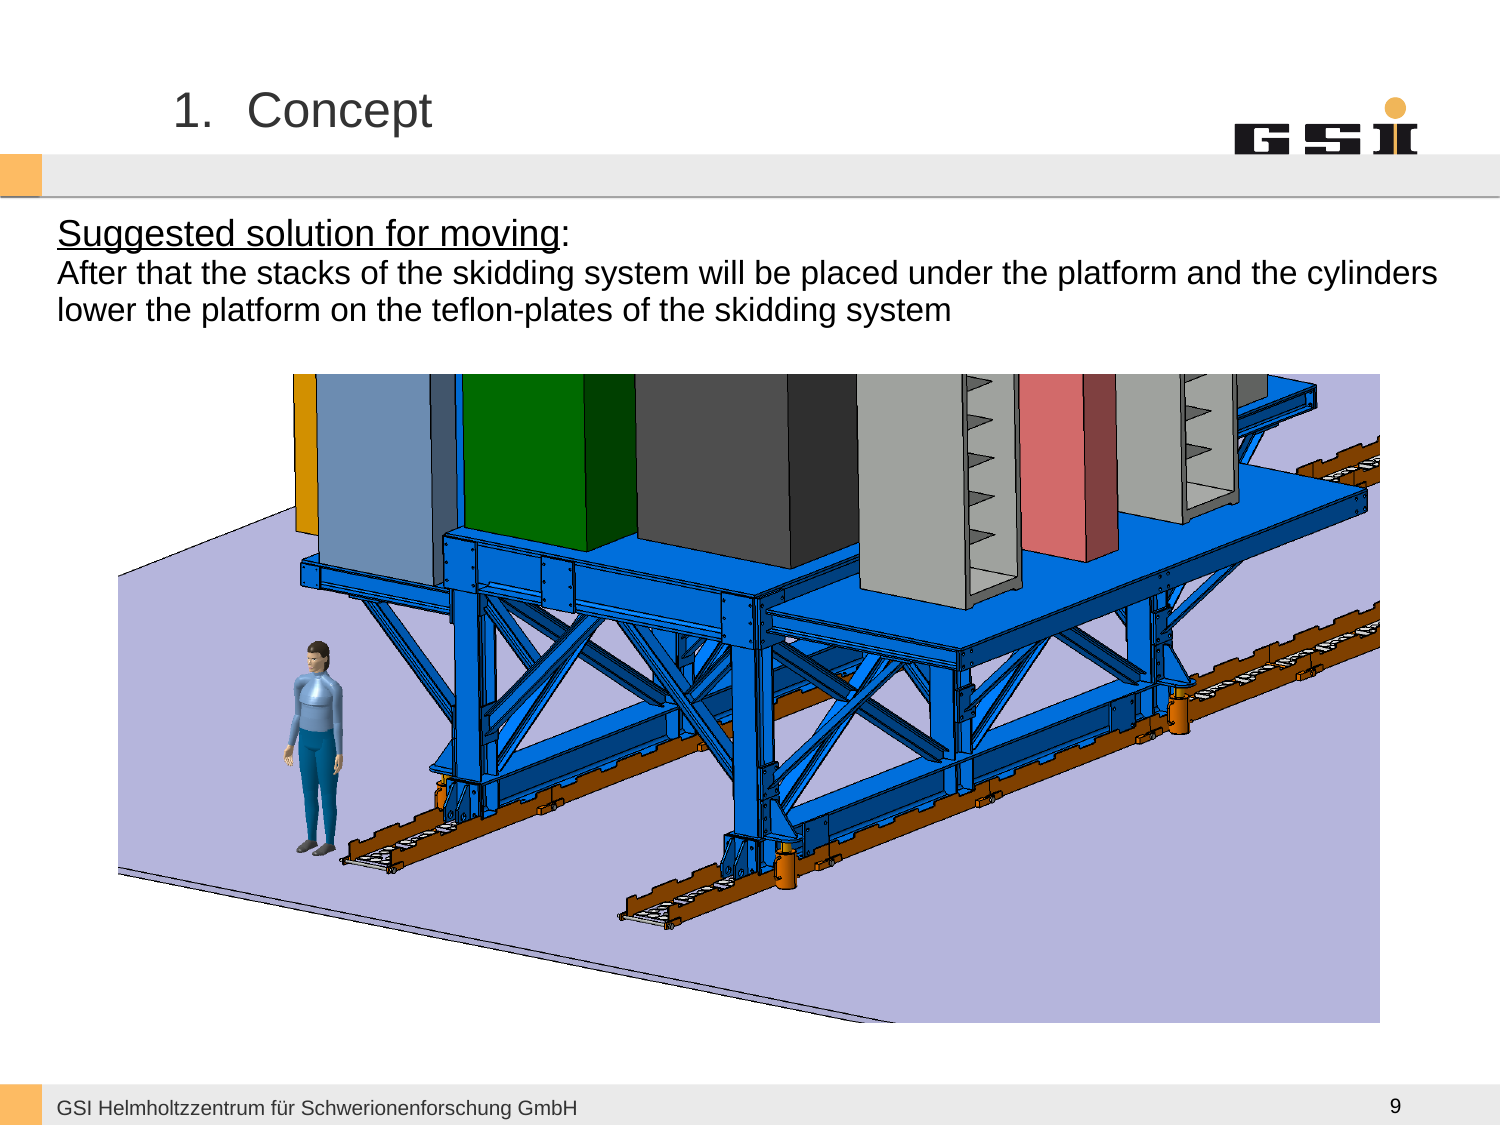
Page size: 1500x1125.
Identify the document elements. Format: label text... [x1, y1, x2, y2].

text_box Suggested solution for moving: After that the stacks of the skidding system will be placed under the platform and the cylinders lower the platform on the teflon-plates of the skidding system [42, 204, 1500, 430]
picture [118, 374, 1380, 1023]
title 1. Concept [137, 45, 1054, 175]
picture [1233, 95, 1419, 154]
